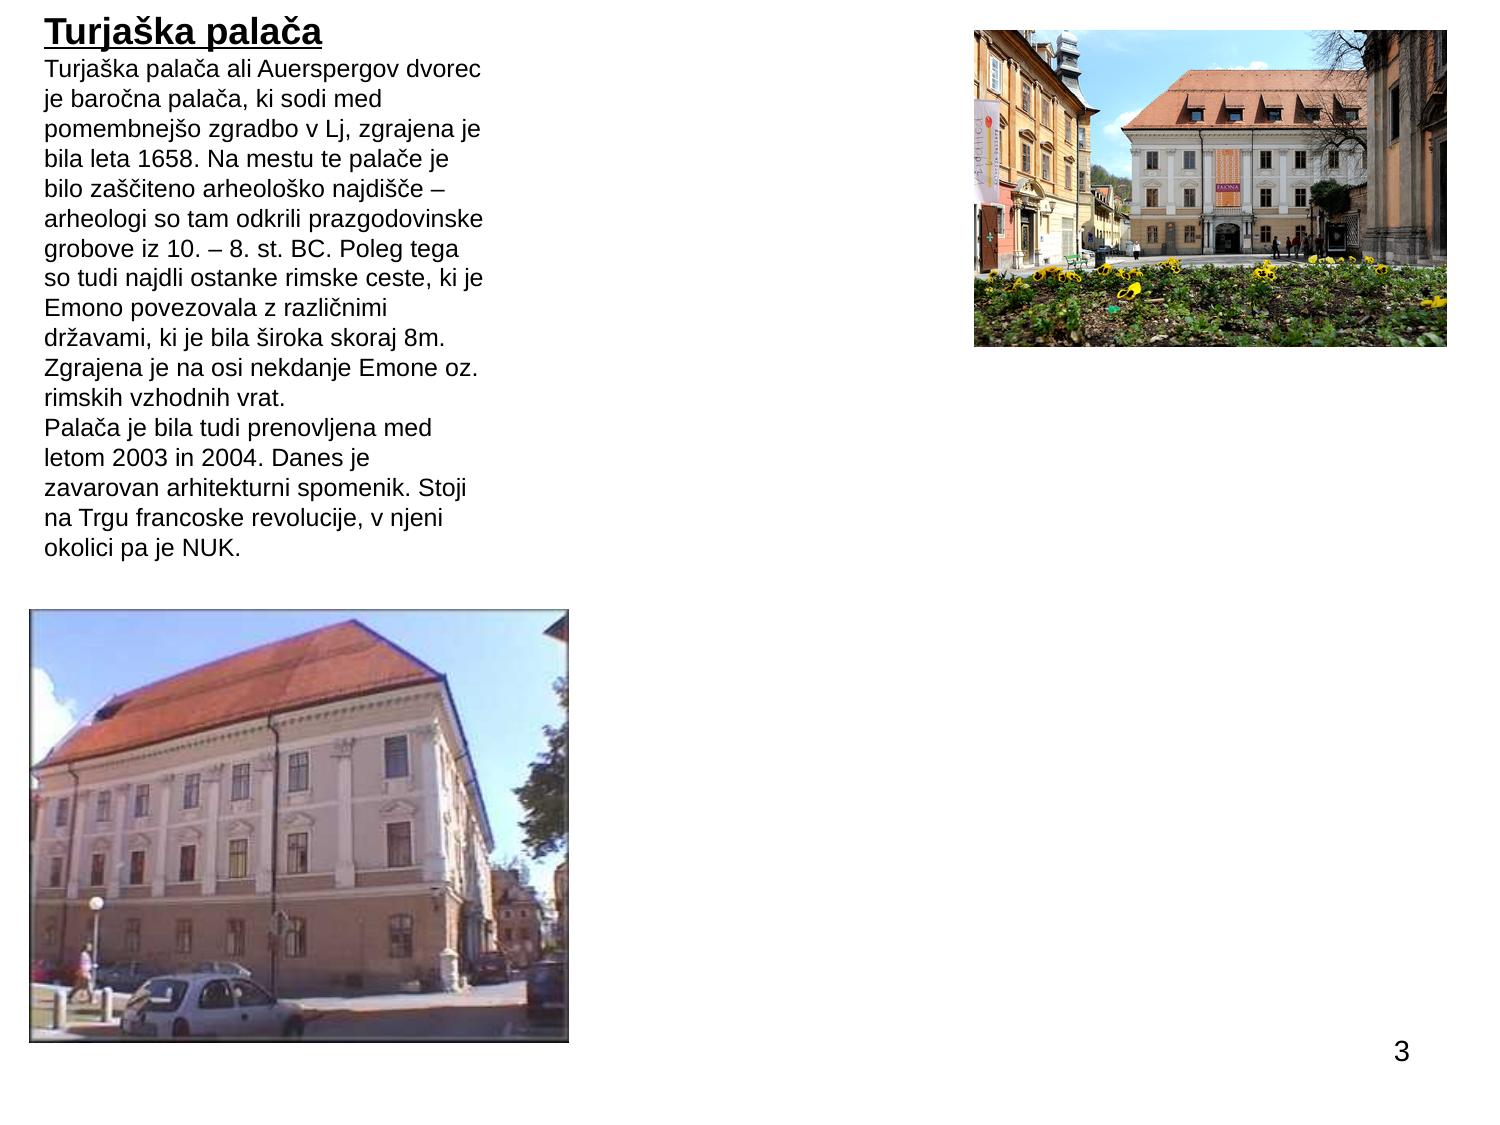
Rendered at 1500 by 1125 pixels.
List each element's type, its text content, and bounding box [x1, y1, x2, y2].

slide_number <number> [1074, 1024, 1425, 1103]
picture [29, 609, 569, 1043]
text_box Turjaška palača Turjaška palača ali Auerspergov dvorec je baročna palača, ki sodi med pomembnejšo zgradbo v Lj, zgrajena je bila leta 1658. Na mestu te palače je bilo zaščiteno arheološko najdišče – arheologi so tam odkrili prazgodovinske grobove iz 10. – 8. st. BC. Poleg tega so tudi najdli ostanke rimske ceste, ki je Emono povezovala z različnimi državami, ki je bila široka skoraj 8m. Zgrajena je na osi nekdanje Emone oz. rimskih vzhodnih vrat. Palača je bila tudi prenovljena med letom 2003 in 2004. Danes je zavarovan arhitekturni spomenik. Stoji na Trgu francoske revolucije, v njeni okolici pa je NUK. [29, 0, 502, 569]
picture [974, 30, 1447, 347]
